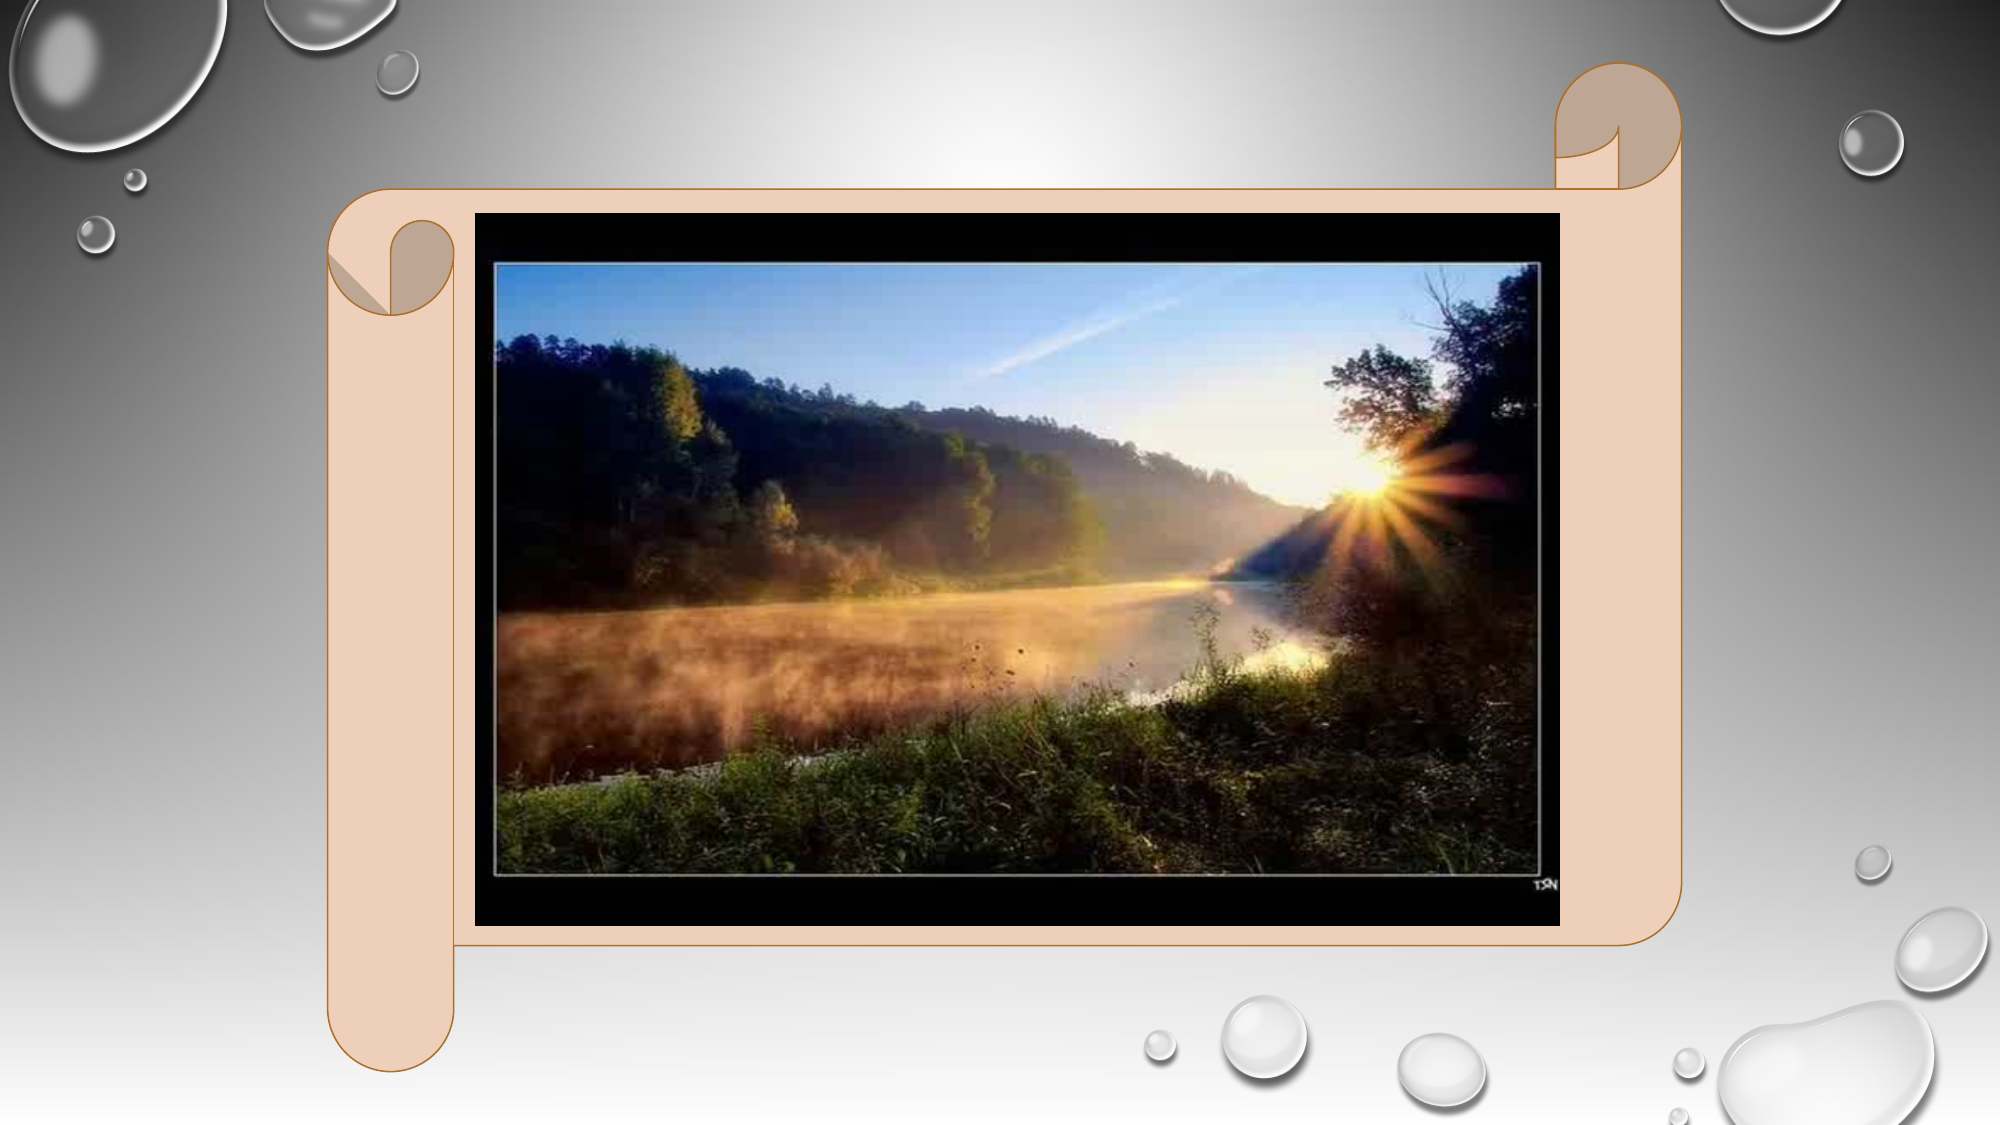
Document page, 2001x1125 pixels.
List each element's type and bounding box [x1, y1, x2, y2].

picture [0, 0, 2000, 1125]
text_box [327, 63, 1682, 1072]
